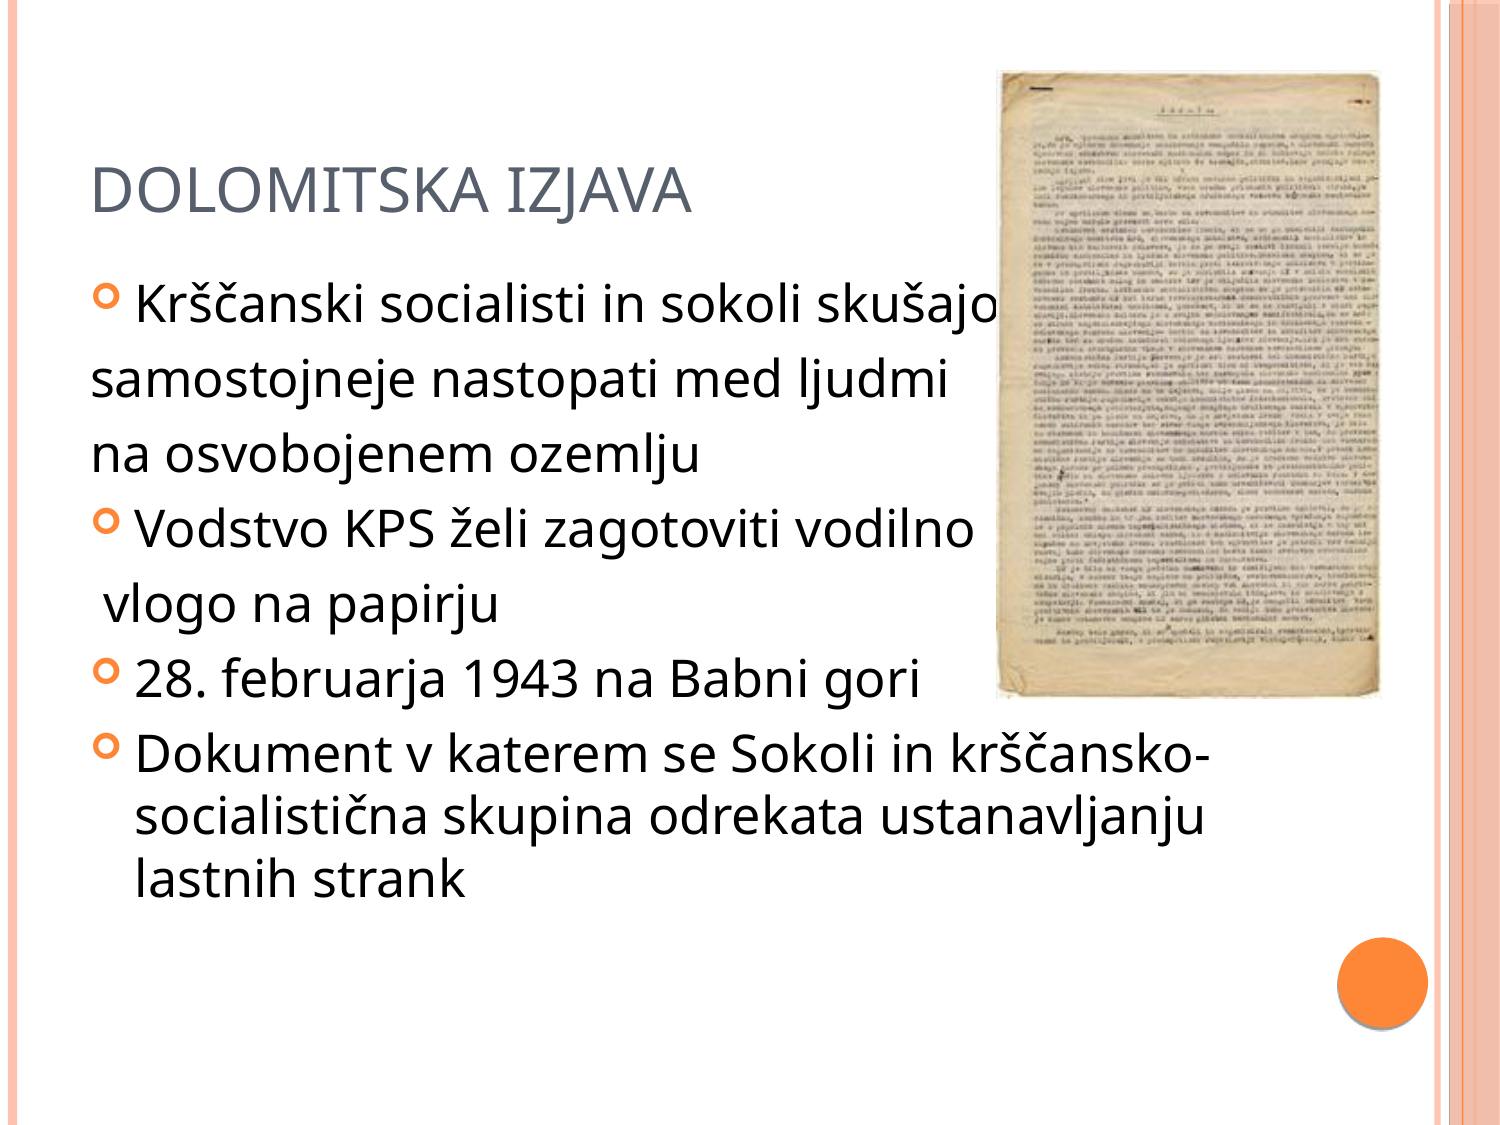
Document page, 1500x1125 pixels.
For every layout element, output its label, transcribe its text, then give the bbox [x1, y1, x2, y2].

list Krščanski socialisti in sokoli skušajo samostojneje nastopati med ljudmi na osvobojenem ozemlju Vodstvo KPS želi zagotoviti vodilno vlogo na papirju 28. februarja 1943 na Babni gori Dokument v katerem se Sokoli in krščansko-socialistična skupina odrekata ustanavljanju lastnih strank [75, 262, 1300, 1062]
picture [996, 70, 1382, 699]
title DOLOMITSKA IZJAVA [75, 45, 1300, 233]
